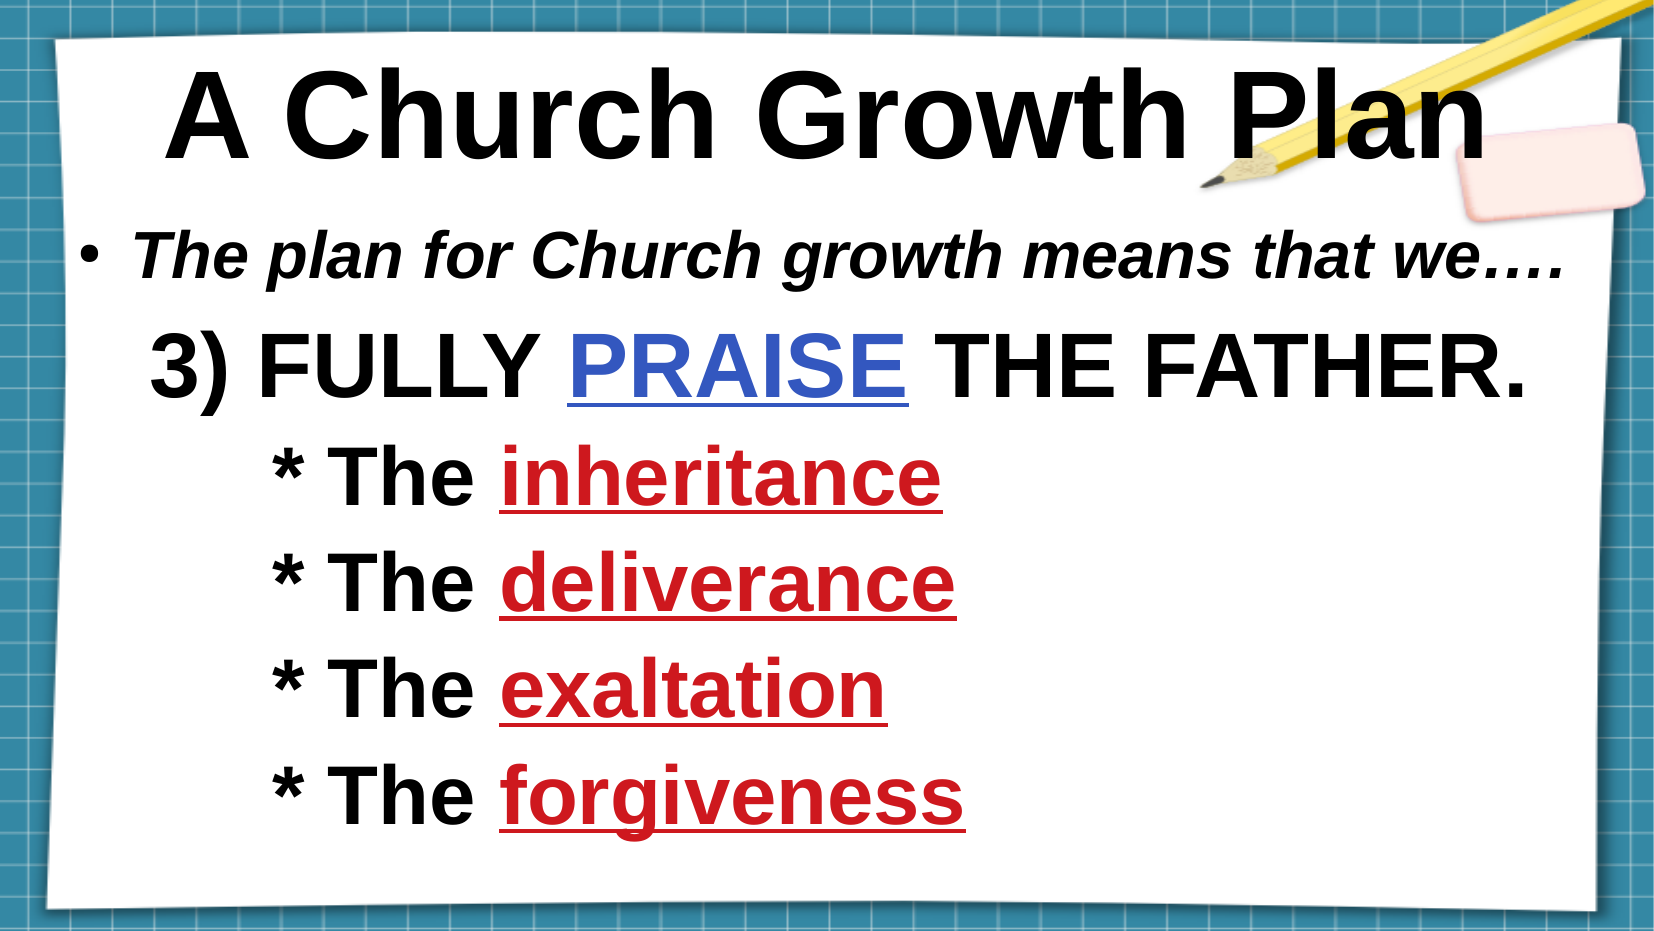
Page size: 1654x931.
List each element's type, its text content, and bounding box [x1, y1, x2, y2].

list The plan for Church growth means that we…. 3) FULLY PRAISE THE FATHER. * The inheritance * The deliverance * The exaltation * The forgiveness [60, 217, 1606, 901]
picture [0, 0, 1654, 931]
title A Church Growth Plan [82, 37, 1571, 193]
